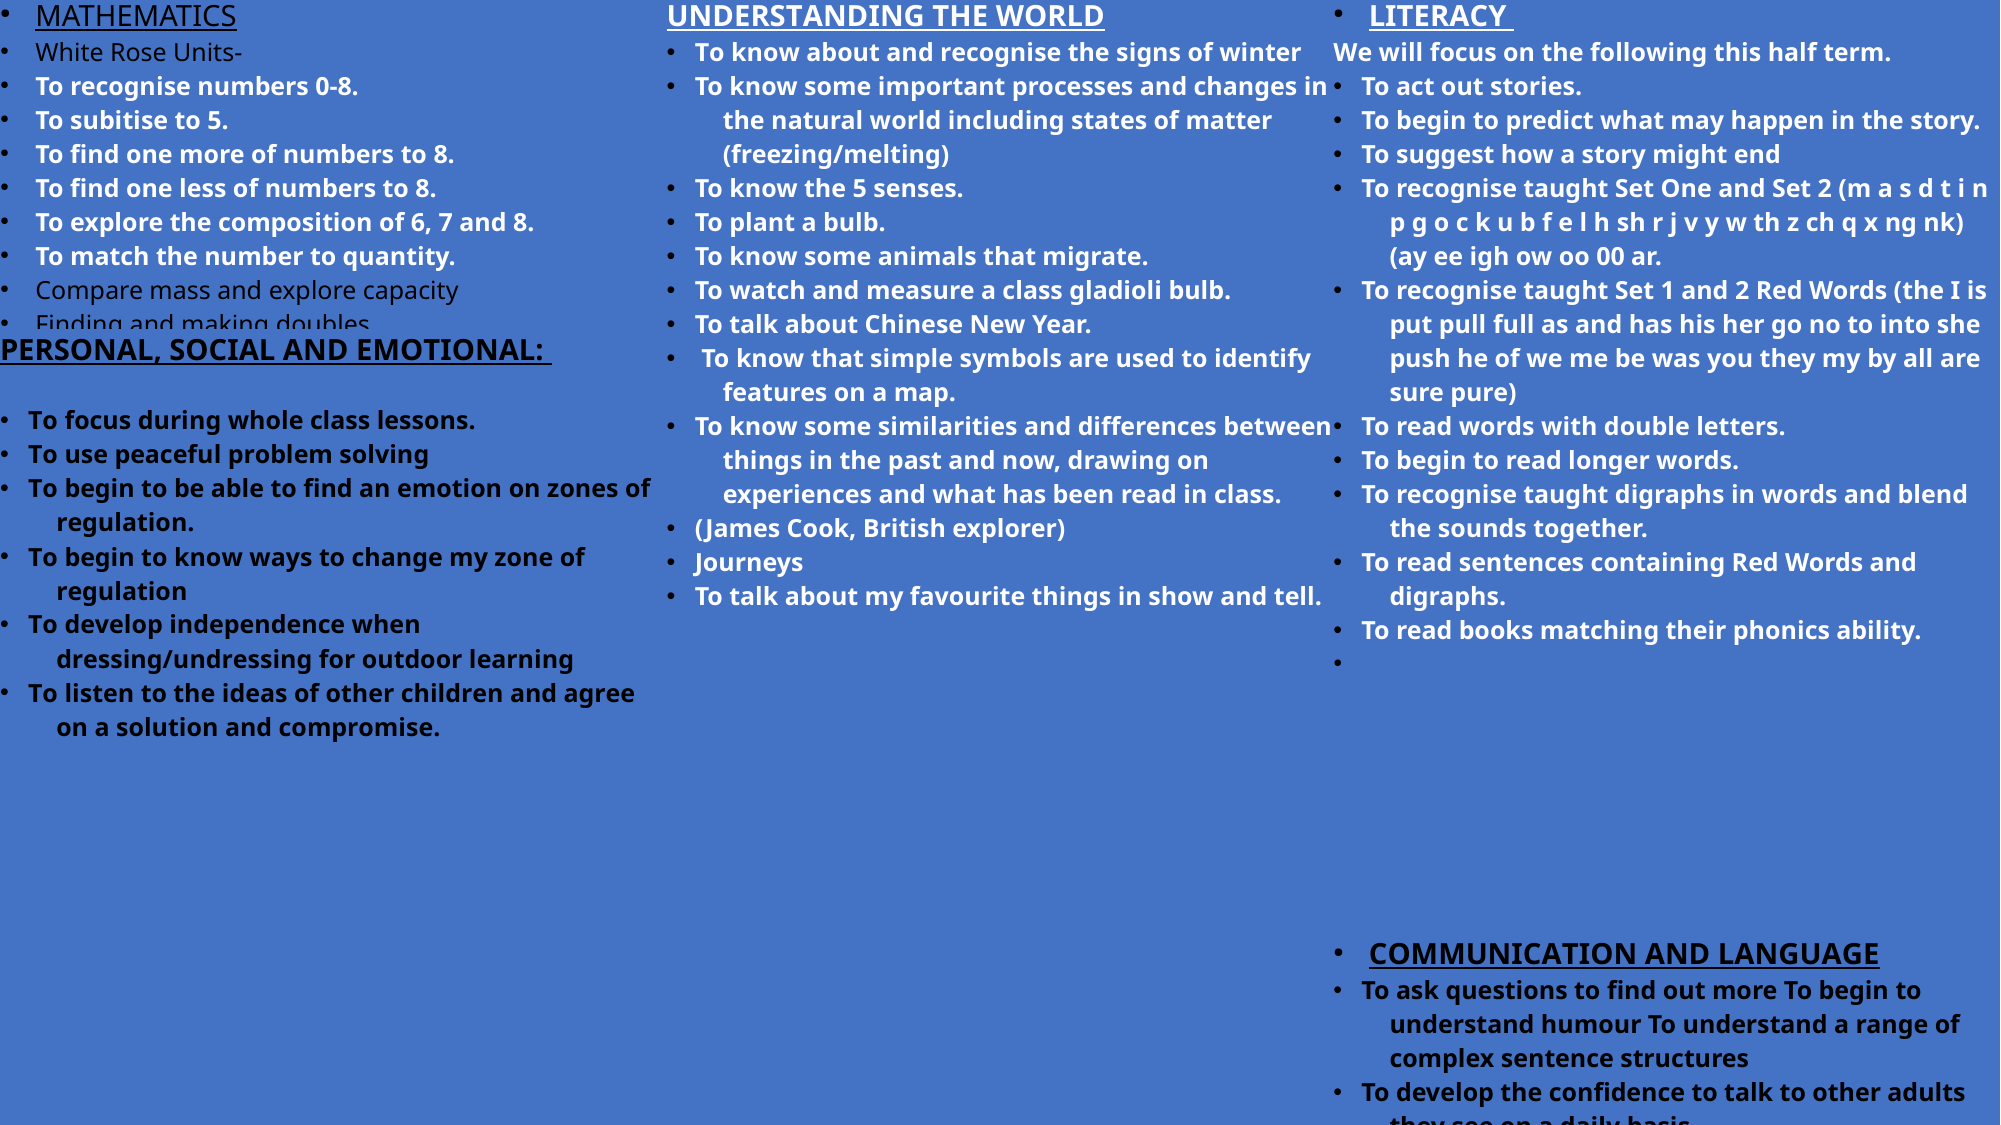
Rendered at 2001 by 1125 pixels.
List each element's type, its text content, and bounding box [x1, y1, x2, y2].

table_header LITERACY We will focus on the following this half term. To act out stories. To begin to predict what may happen in the story. To suggest how a story might end To recognise taught Set One and Set 2 (m a s d t i n p g o c k u b f e l h sh r j v y w th z ch q x ng nk) (ay ee igh ow oo 00 ar. To recognise taught Set 1 and 2 Red Words (the I is put pull full as and has his her go no to into she push he of we me be was you they my by all are sure pure) To read words with double letters. To begin to read longer words. To recognise taught digraphs in words and blend the sounds together. To read sentences containing Red Words and digraphs. To read books matching their phonics ability. [1333, 0, 2000, 933]
table_header UNDERSTANDING THE WORLD To know about and recognise the signs of winter To know some important processes and changes in the natural world including states of matter (freezing/melting) To know the 5 senses. To plant a bulb. To know some animals that migrate. To watch and measure a class gladioli bulb. To talk about Chinese New Year. To know that simple symbols are used to identify features on a map. To know some similarities and differences between things in the past and now, drawing on experiences and what has been read in class. (James Cook, British explorer) Journeys To talk about my favourite things in show and tell. [667, 0, 1333, 1125]
table_cell PERSONAL, SOCIAL AND EMOTIONAL: To focus during whole class lessons. To use peaceful problem solving To begin to be able to find an emotion on zones of regulation. To begin to know ways to change my zone of regulation To develop independence when dressing/undressing for outdoor learning To listen to the ideas of other children and agree on a solution and compromise. [0, 329, 667, 1125]
table_header MATHEMATICS White Rose Units- To recognise numbers 0-8. To subitise to 5. To find one more of numbers to 8. To find one less of numbers to 8. To explore the composition of 6, 7 and 8. To match the number to quantity. Compare mass and explore capacity Finding and making doubles Combining two groups [0, 0, 667, 329]
table_cell COMMUNICATION AND LANGUAGE To ask questions to find out more To begin to understand humour To understand a range of complex sentence structures To develop the confidence to talk to other adults they see on a daily basis. To talk in sentences using conjunctions e.g. and, because [1333, 933, 2000, 1125]
